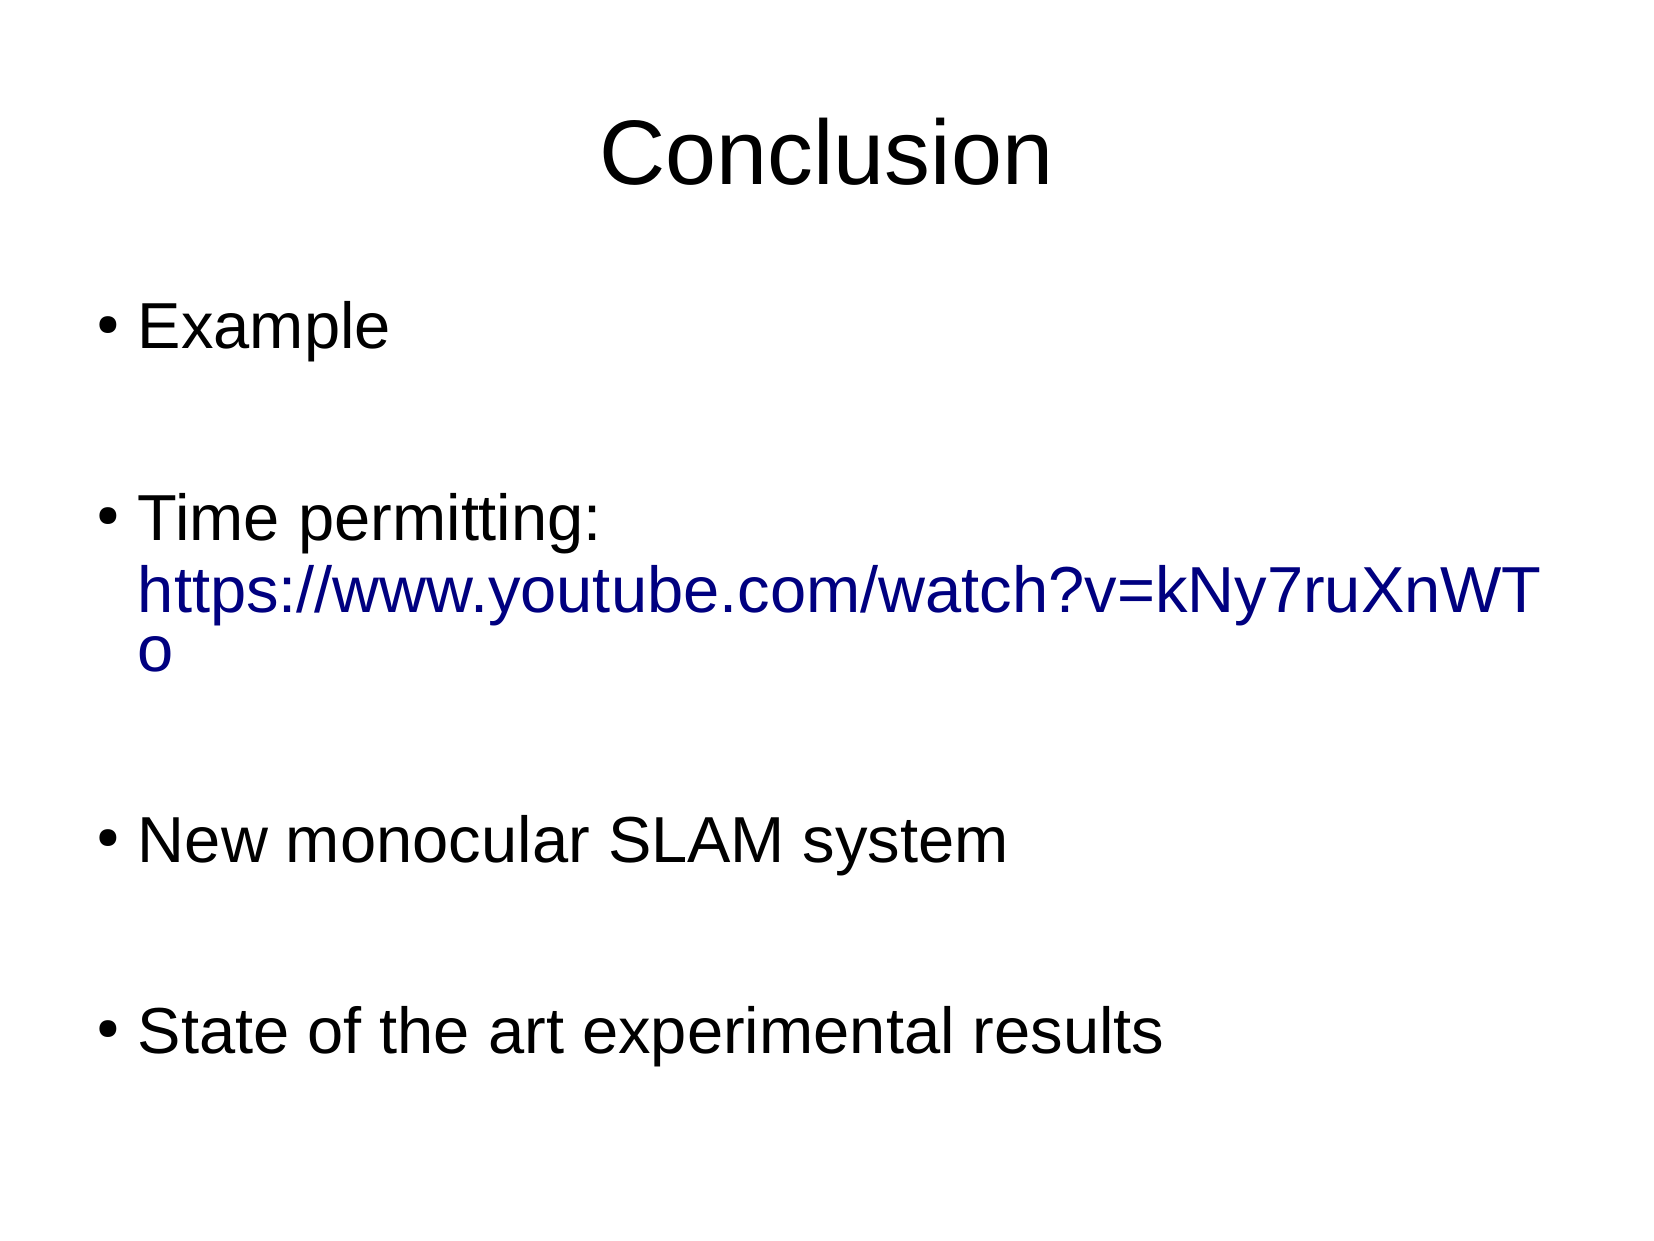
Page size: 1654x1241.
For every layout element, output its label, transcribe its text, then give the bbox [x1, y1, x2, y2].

list Example Time permitting: https://www.youtube.com/watch?v=kNy7ruXnWTo New monocular SLAM system State of the art experimental results [82, 290, 1571, 1010]
title Conclusion [82, 49, 1571, 257]
